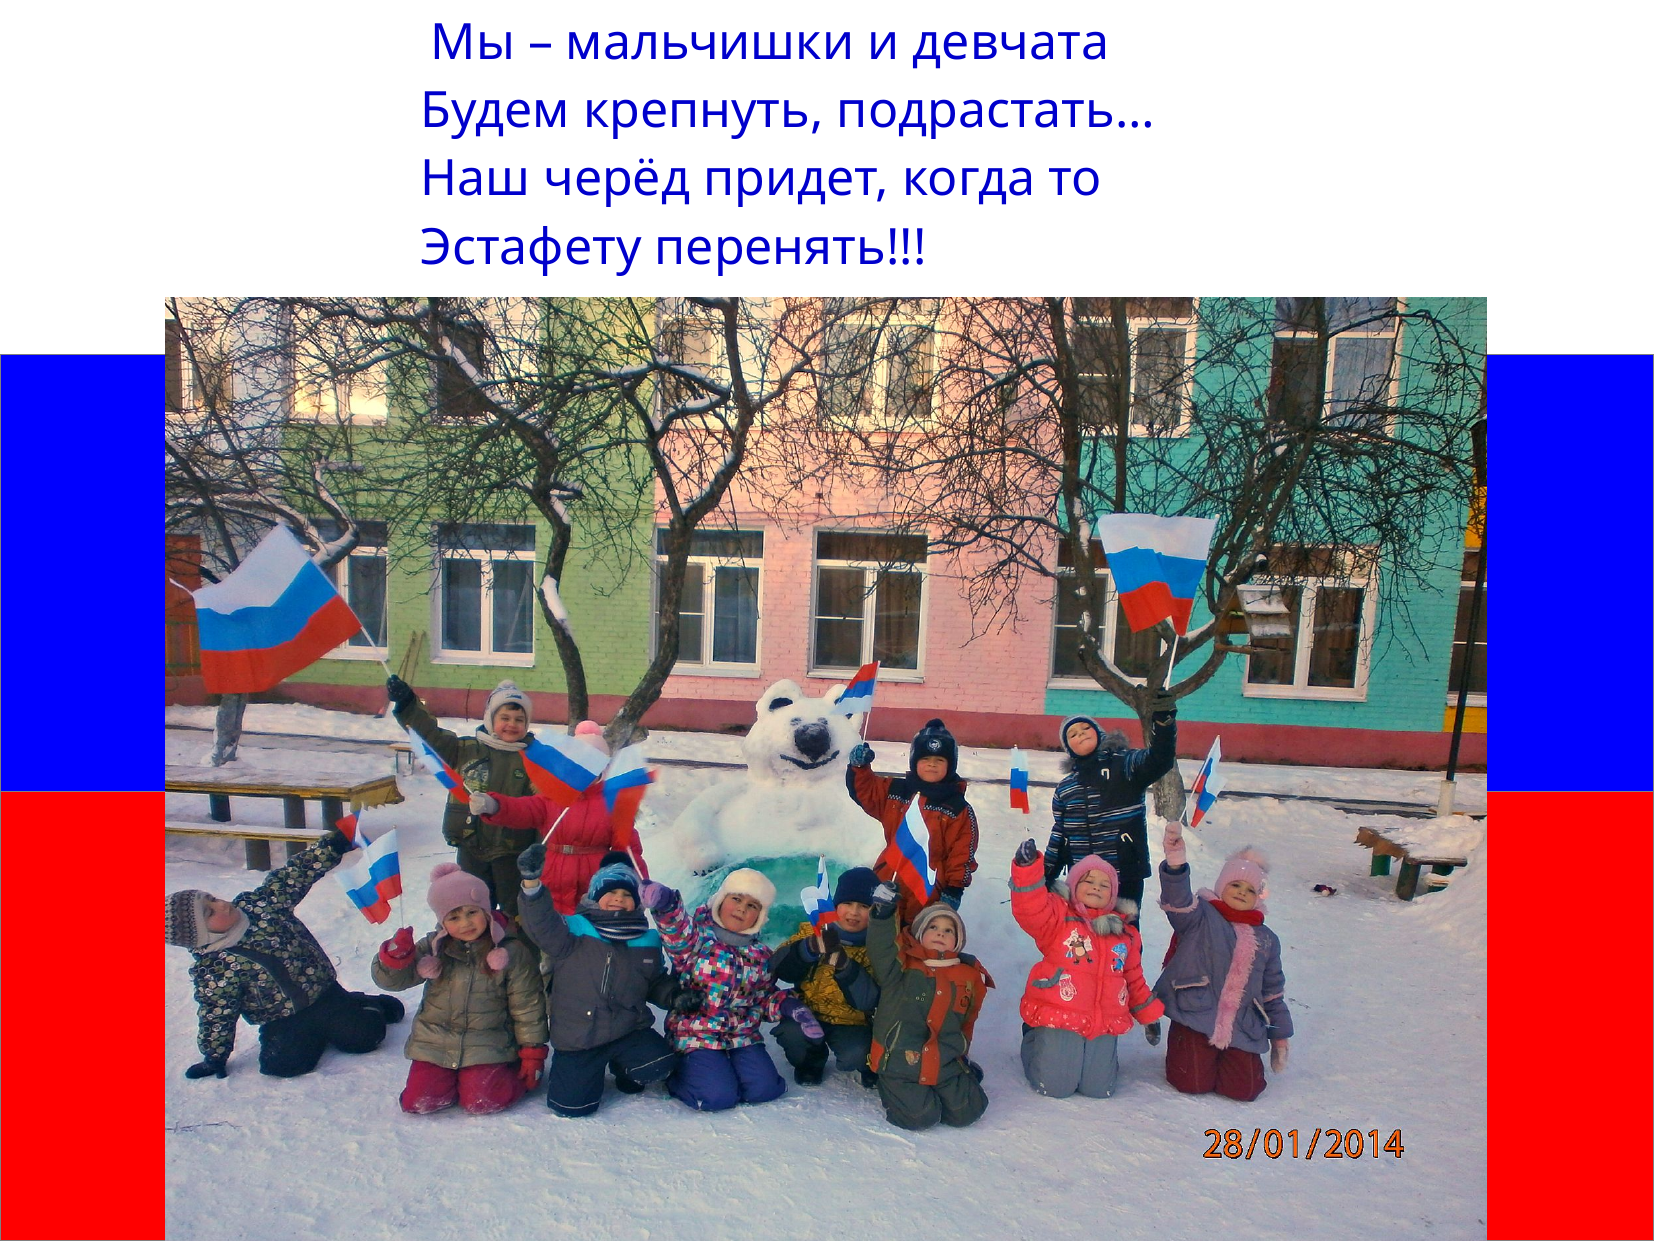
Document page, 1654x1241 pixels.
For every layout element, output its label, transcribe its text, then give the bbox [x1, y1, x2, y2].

text_box [0, 354, 165, 1241]
text_box Мы – мальчишки и девчата Будем крепнуть, подрастать… Наш черёд придет, когда то Эстафету перенять!!! [405, 0, 1300, 355]
picture [165, 297, 1487, 1241]
text_box [1487, 354, 1654, 1241]
